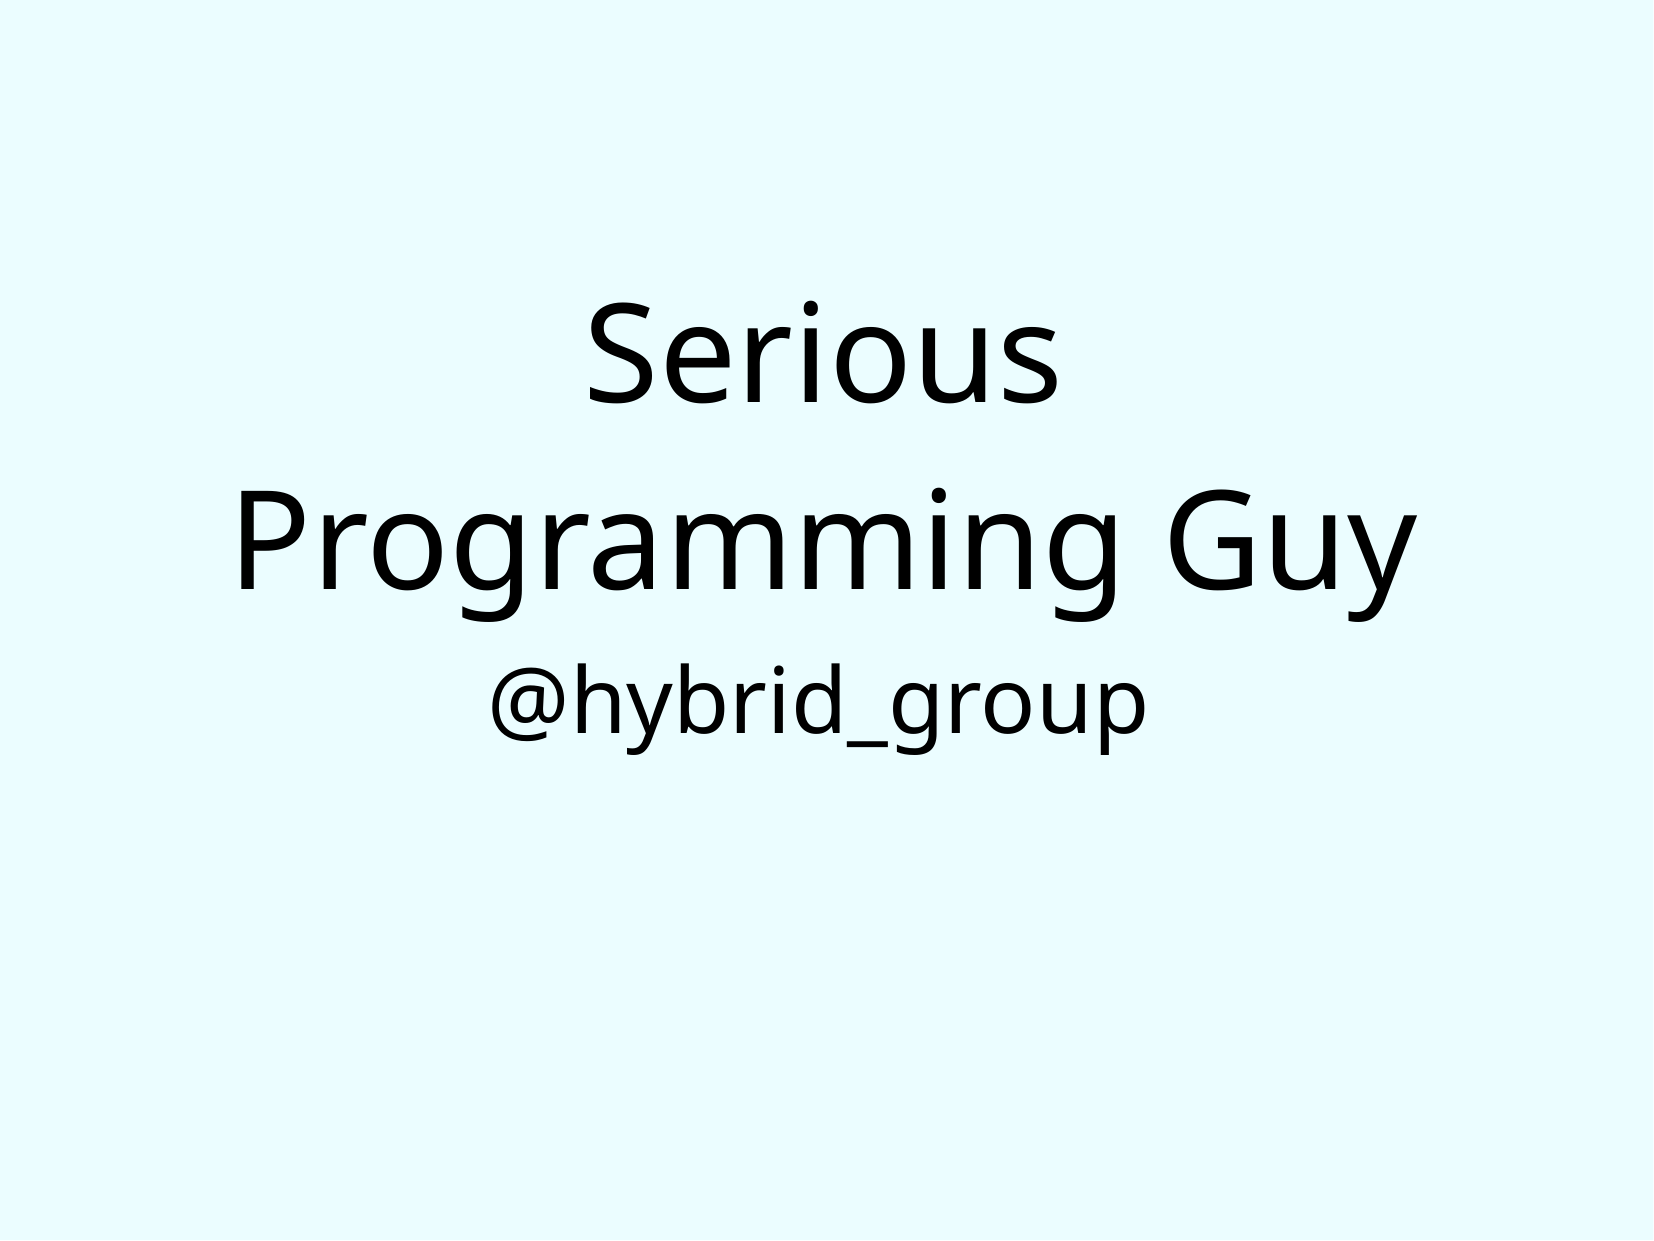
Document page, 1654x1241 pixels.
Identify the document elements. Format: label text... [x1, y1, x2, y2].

text_box Serious Programming Guy [79, 110, 1568, 631]
text_box @hybrid_group [75, 635, 1564, 1156]
